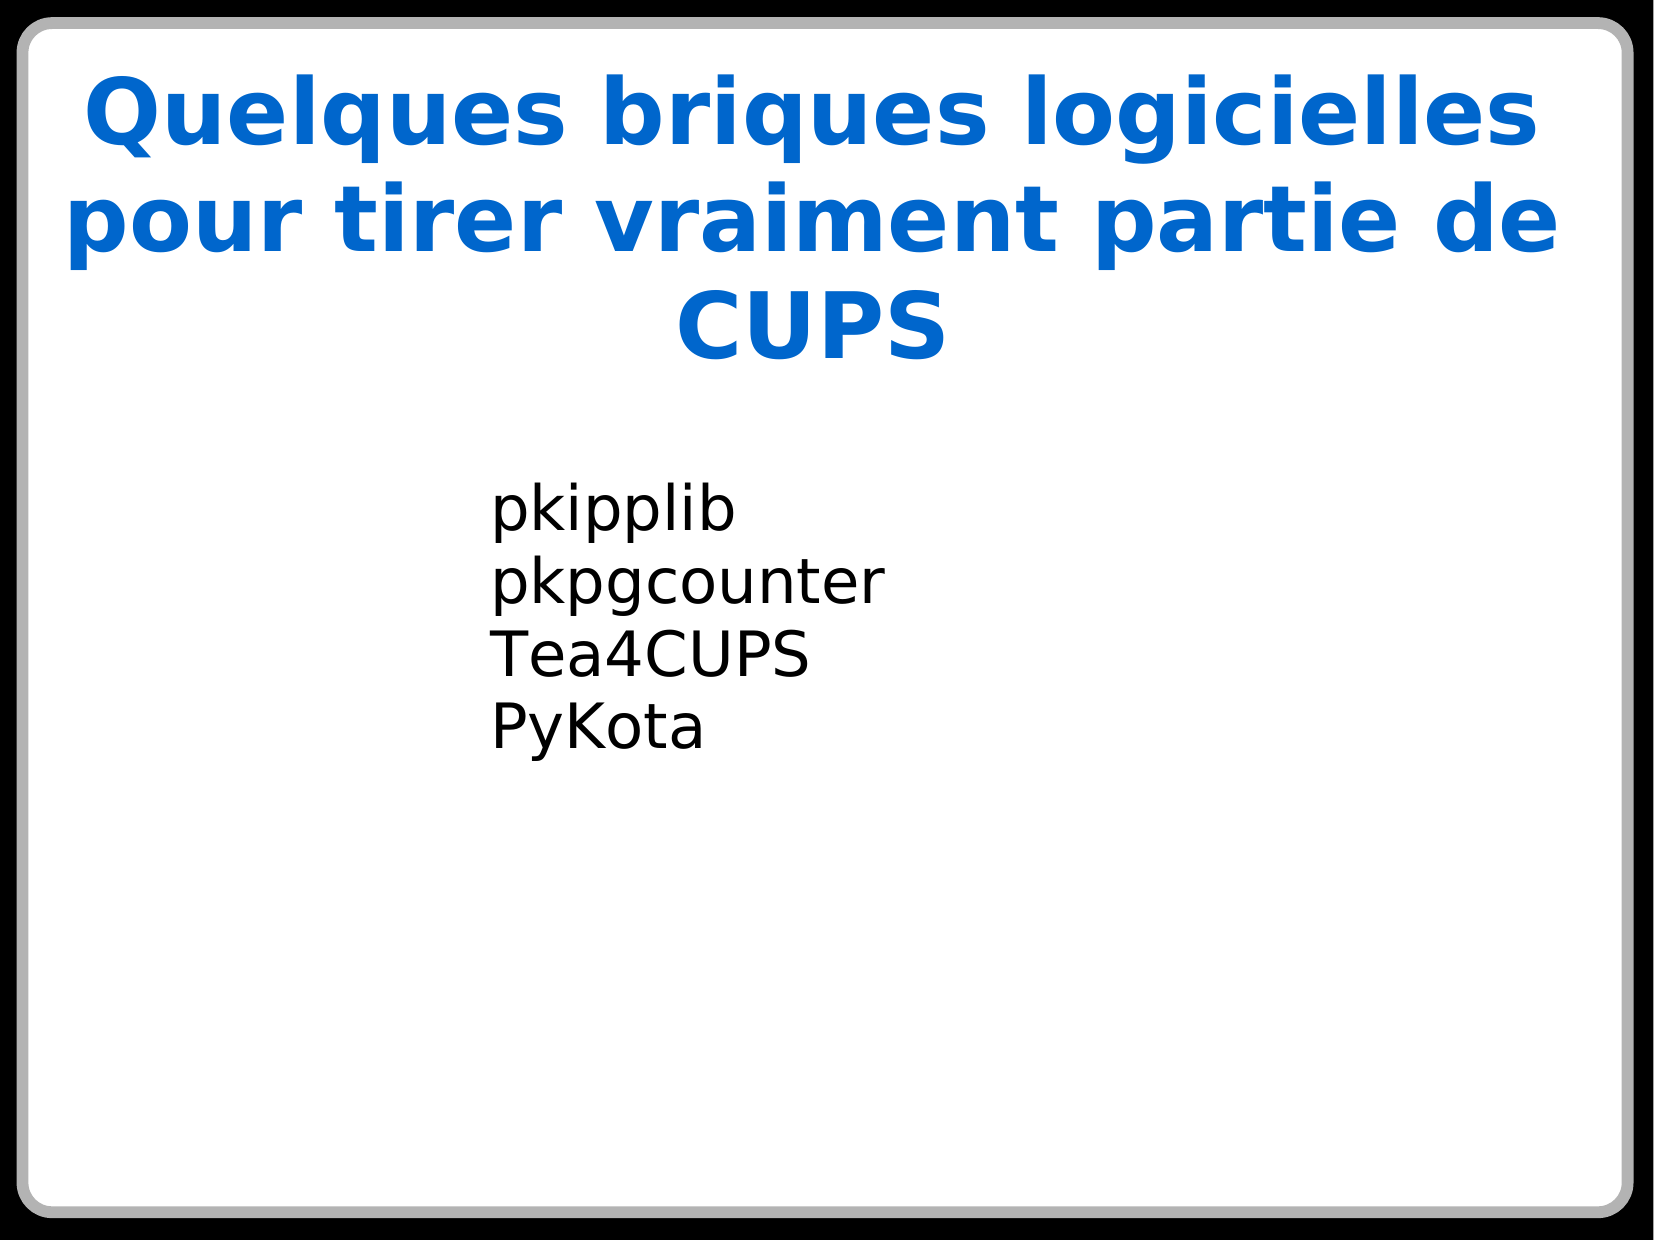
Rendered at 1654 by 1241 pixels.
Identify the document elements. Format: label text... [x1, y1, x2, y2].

title Quelques briques logicielles pour tirer vraiment partie de CUPS [59, 59, 1568, 381]
list pkipplib pkpgcounter Tea4CUPS PyKota [472, 472, 1187, 886]
